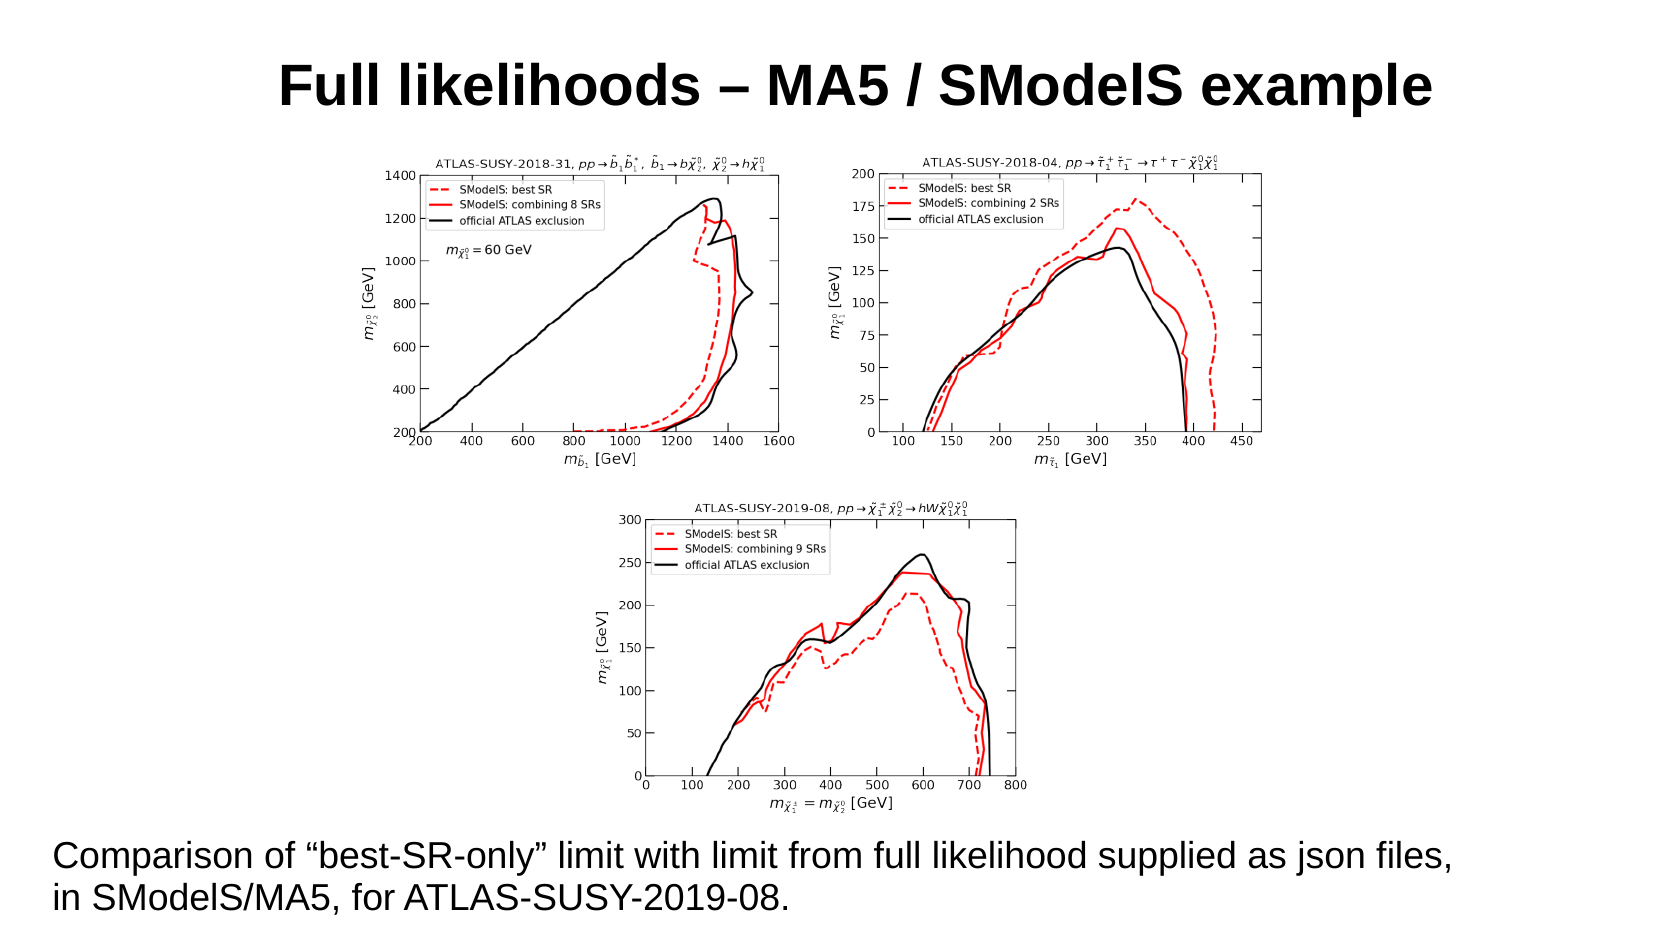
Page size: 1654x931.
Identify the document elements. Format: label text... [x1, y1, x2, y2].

picture [344, 135, 1281, 826]
text_box Comparison of “best-SR-only” limit with limit from full likelihood supplied as json files, in SModelS/MA5, for ATLAS-SUSY-2019-08. [37, 827, 1651, 926]
text_box Full likelihoods – MA5 / SModelS example [211, 45, 1503, 191]
